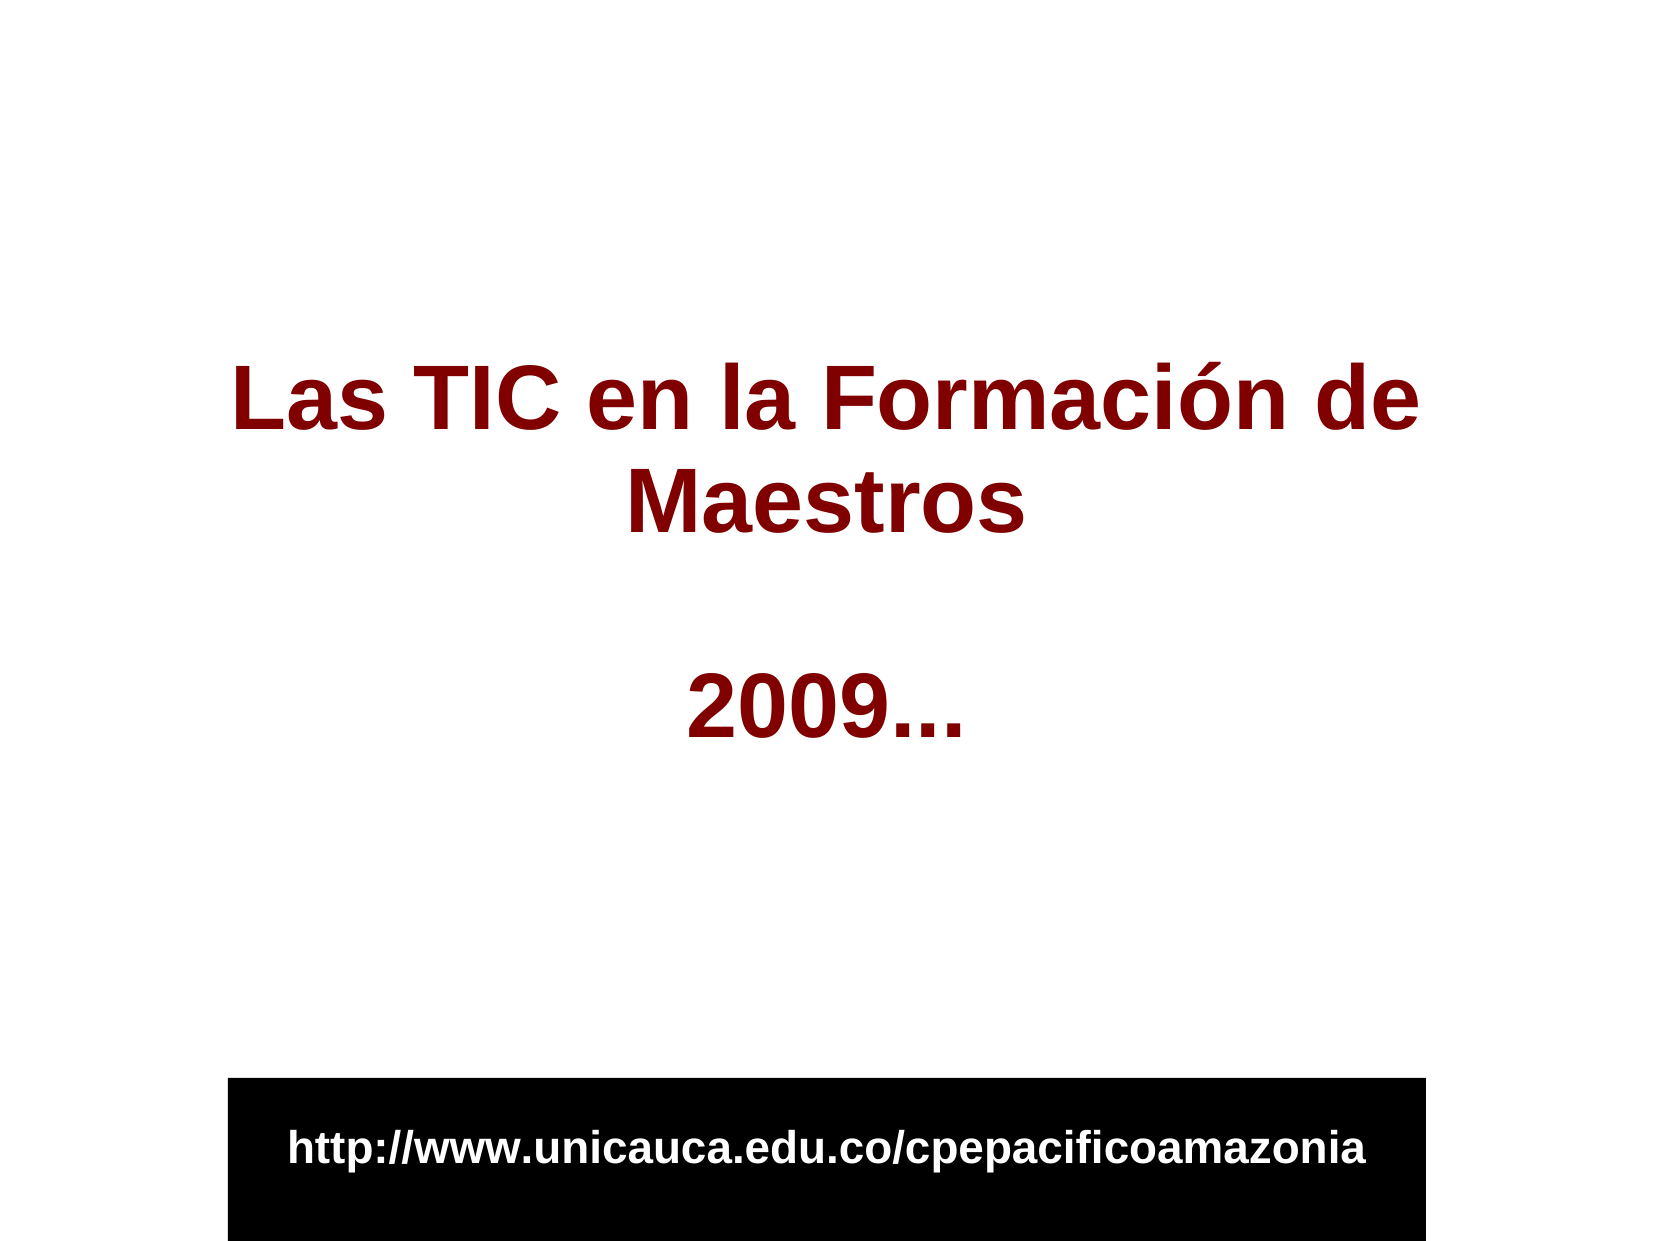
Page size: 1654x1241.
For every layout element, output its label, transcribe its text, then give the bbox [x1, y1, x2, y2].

title Las TIC en la Formación de Maestros 2009... [88, 346, 1565, 757]
text_box http://www.unicauca.edu.co/cpepacificoamazonia [227, 1077, 1426, 1241]
